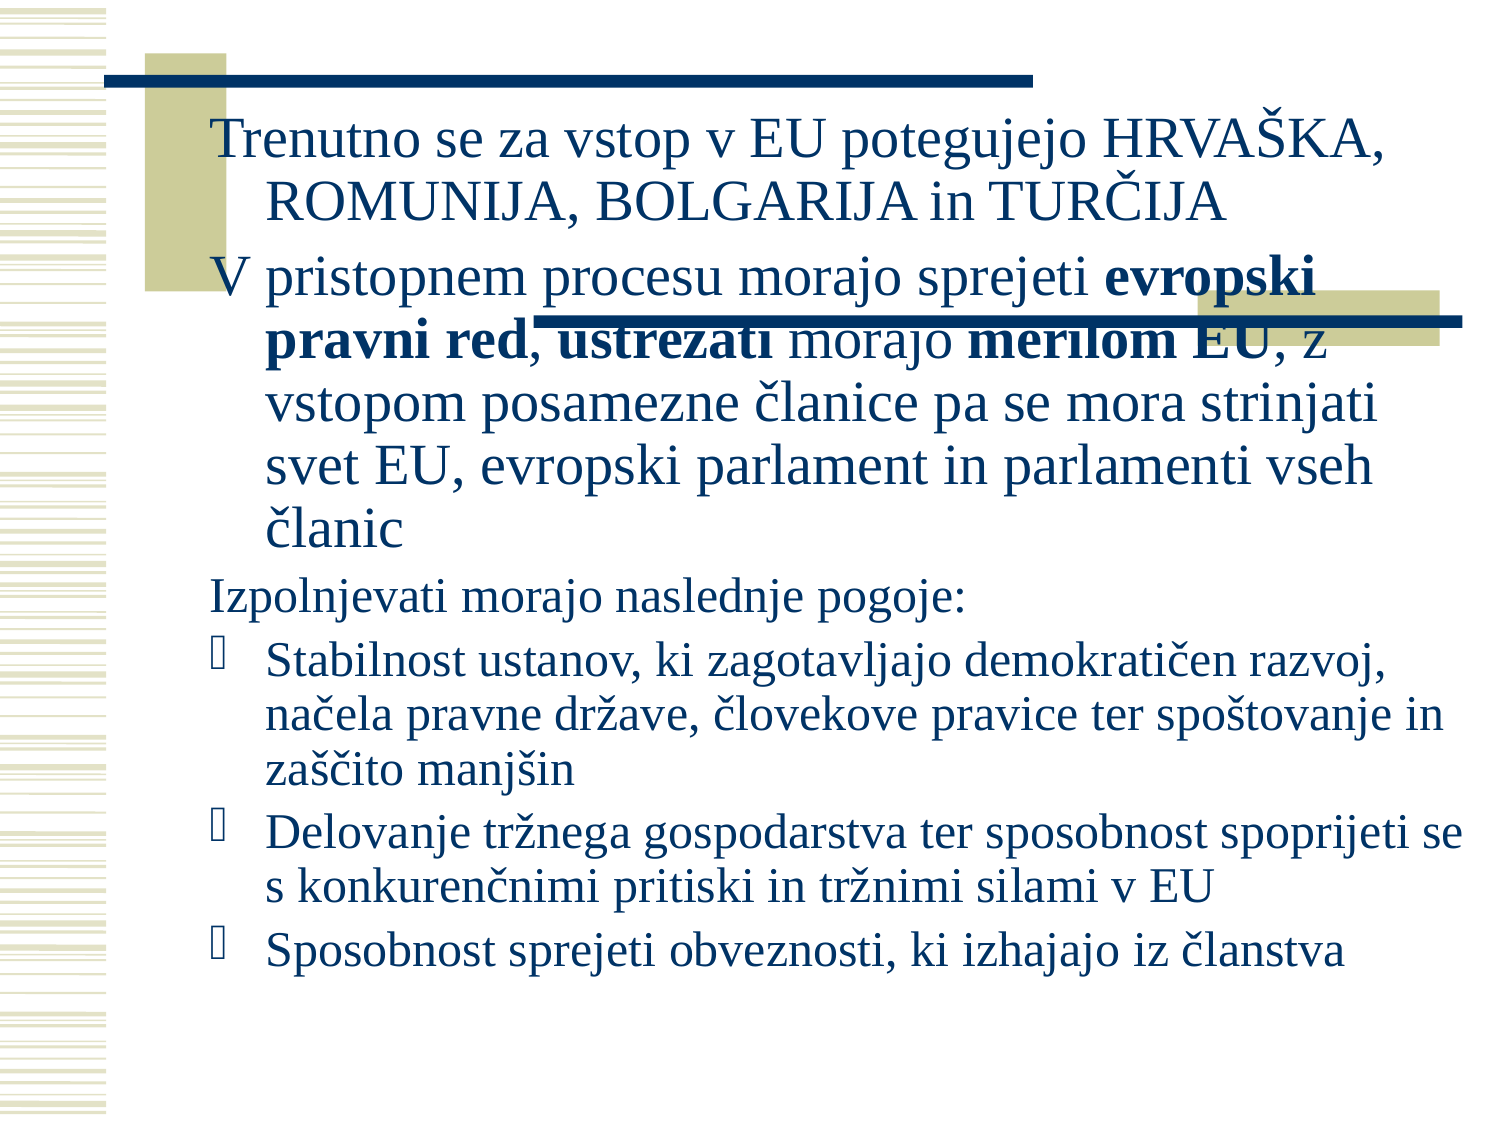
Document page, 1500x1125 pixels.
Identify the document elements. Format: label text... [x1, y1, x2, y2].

list Trenutno se za vstop v EU potegujejo HRVAŠKA, ROMUNIJA, BOLGARIJA in TURČIJA V pristopnem procesu morajo sprejeti evropski pravni red, ustrezati morajo merilom EU, z vstopom posamezne članice pa se mora strinjati svet EU, evropski parlament in parlamenti vseh članic Izpolnjevati morajo naslednje pogoje: Stabilnost ustanov, ki zagotavljajo demokratičen razvoj, načela pravne države, človekove pravice ter spoštovanje in zaščito manjšin Delovanje tržnega gospodarstva ter sposobnost spoprijeti se s konkurenčnimi pritiski in tržnimi silami v EU Sposobnost sprejeti obveznosti, ki izhajajo iz članstva [194, 99, 1500, 737]
